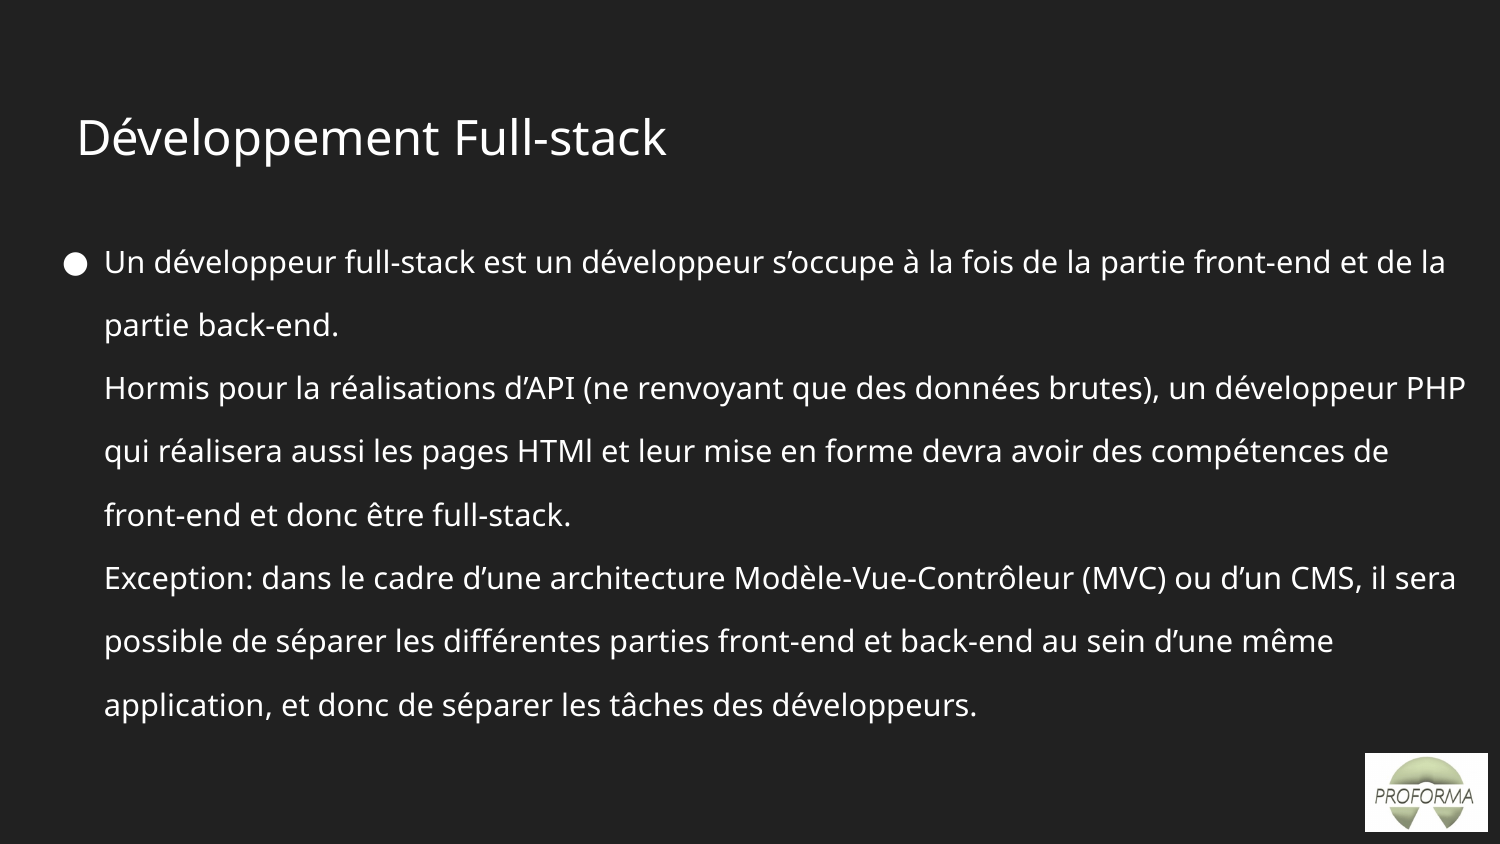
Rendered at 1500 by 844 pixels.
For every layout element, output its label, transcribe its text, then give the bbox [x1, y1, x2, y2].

title Un développeur full-stack est un développeur s’occupe à la fois de la partie front-end et de la partie back-end. Hormis pour la réalisations d’API (ne renvoyant que des données brutes), un développeur PHP qui réalisera aussi les pages HTMl et leur mise en forme devra avoir des compétences de front-end et donc être full-stack. Exception: dans le cadre d’une architecture Modèle-Vue-Contrôleur (MVC) ou d’un CMS, il sera possible de séparer les différentes parties front-end et back-end au sein d’une même application, et donc de séparer les tâches des développeurs. [33, 197, 1488, 741]
title Développement Full-stack [61, 88, 1306, 185]
picture [1365, 753, 1488, 832]
